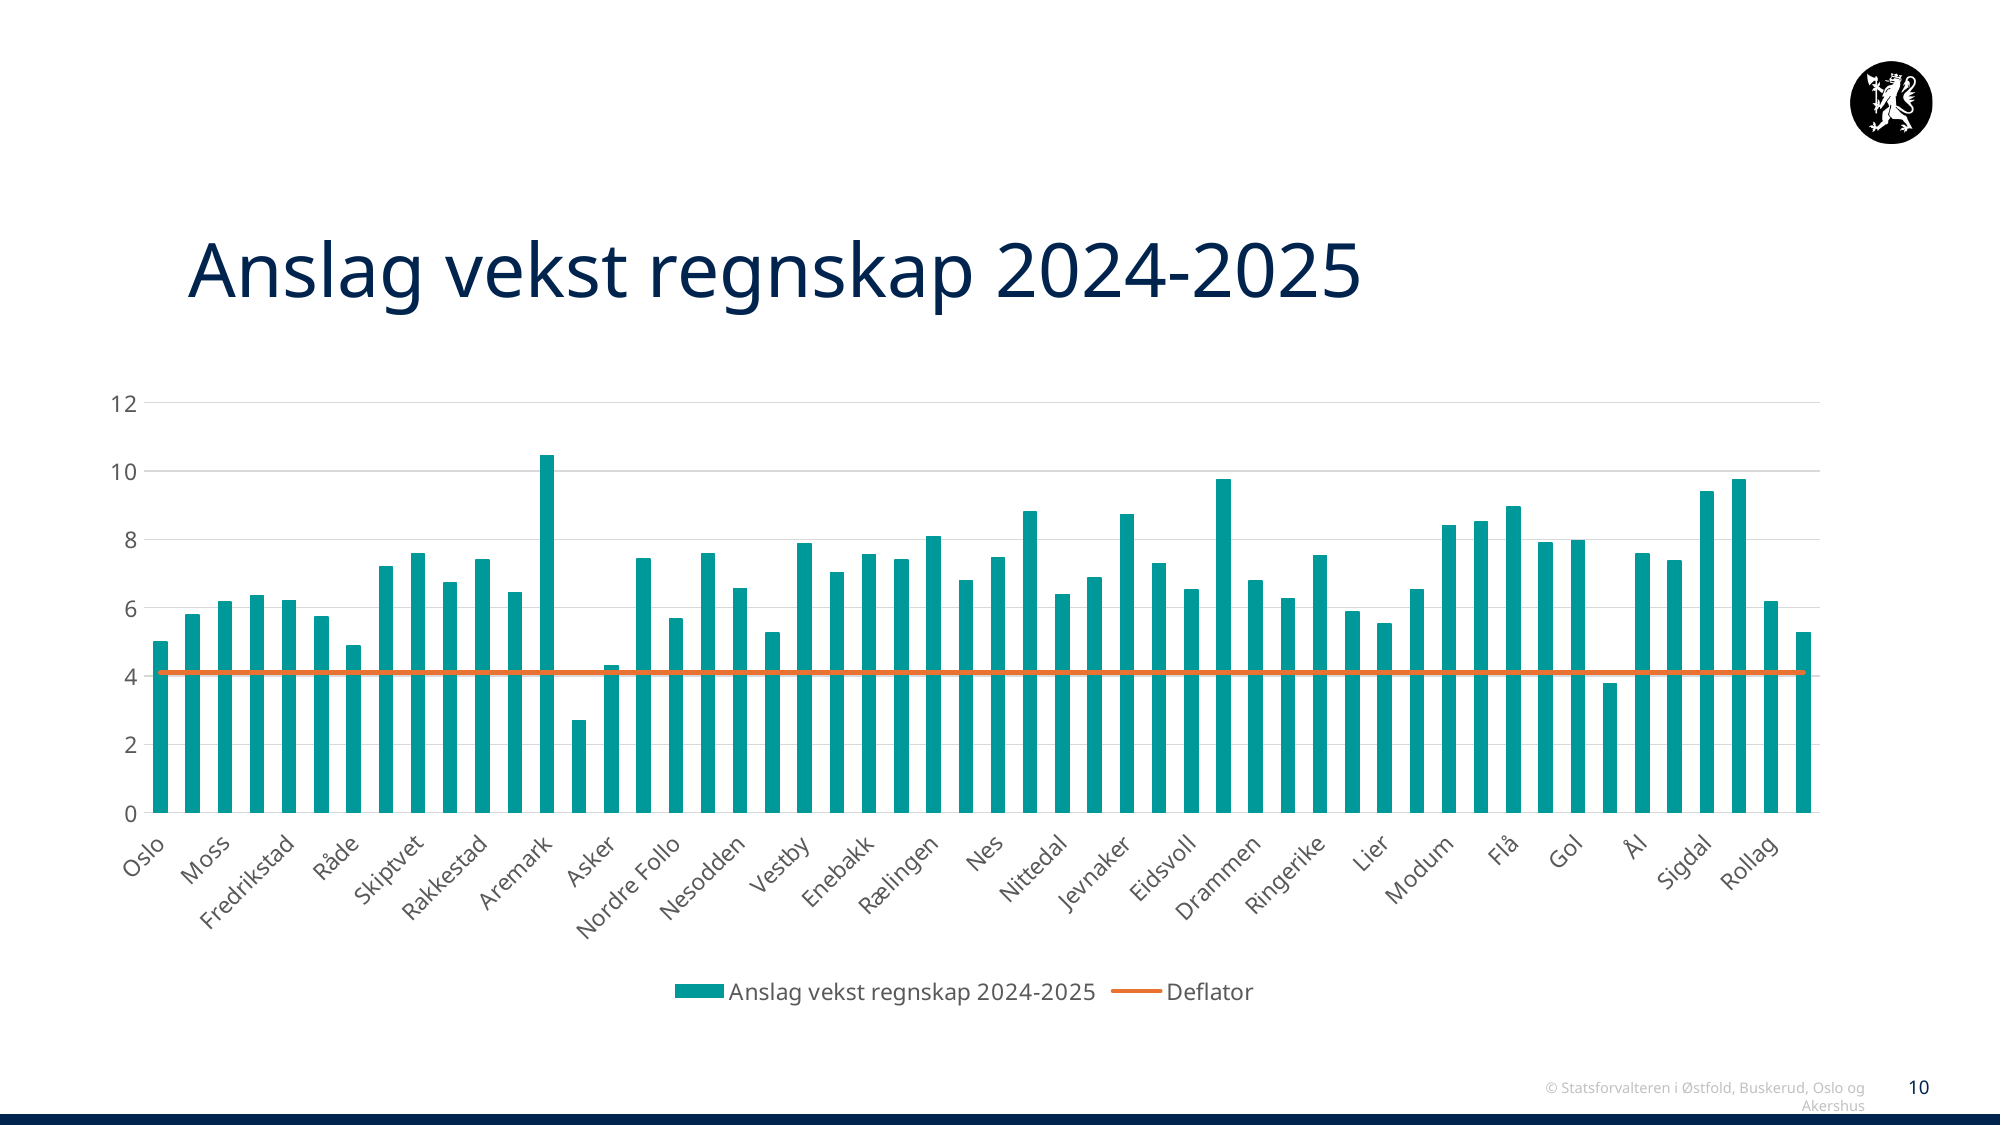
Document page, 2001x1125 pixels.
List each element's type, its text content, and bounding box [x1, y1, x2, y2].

chart [74, 374, 1856, 1013]
title Anslag vekst regnskap 2024-2025 [173, 143, 1827, 320]
